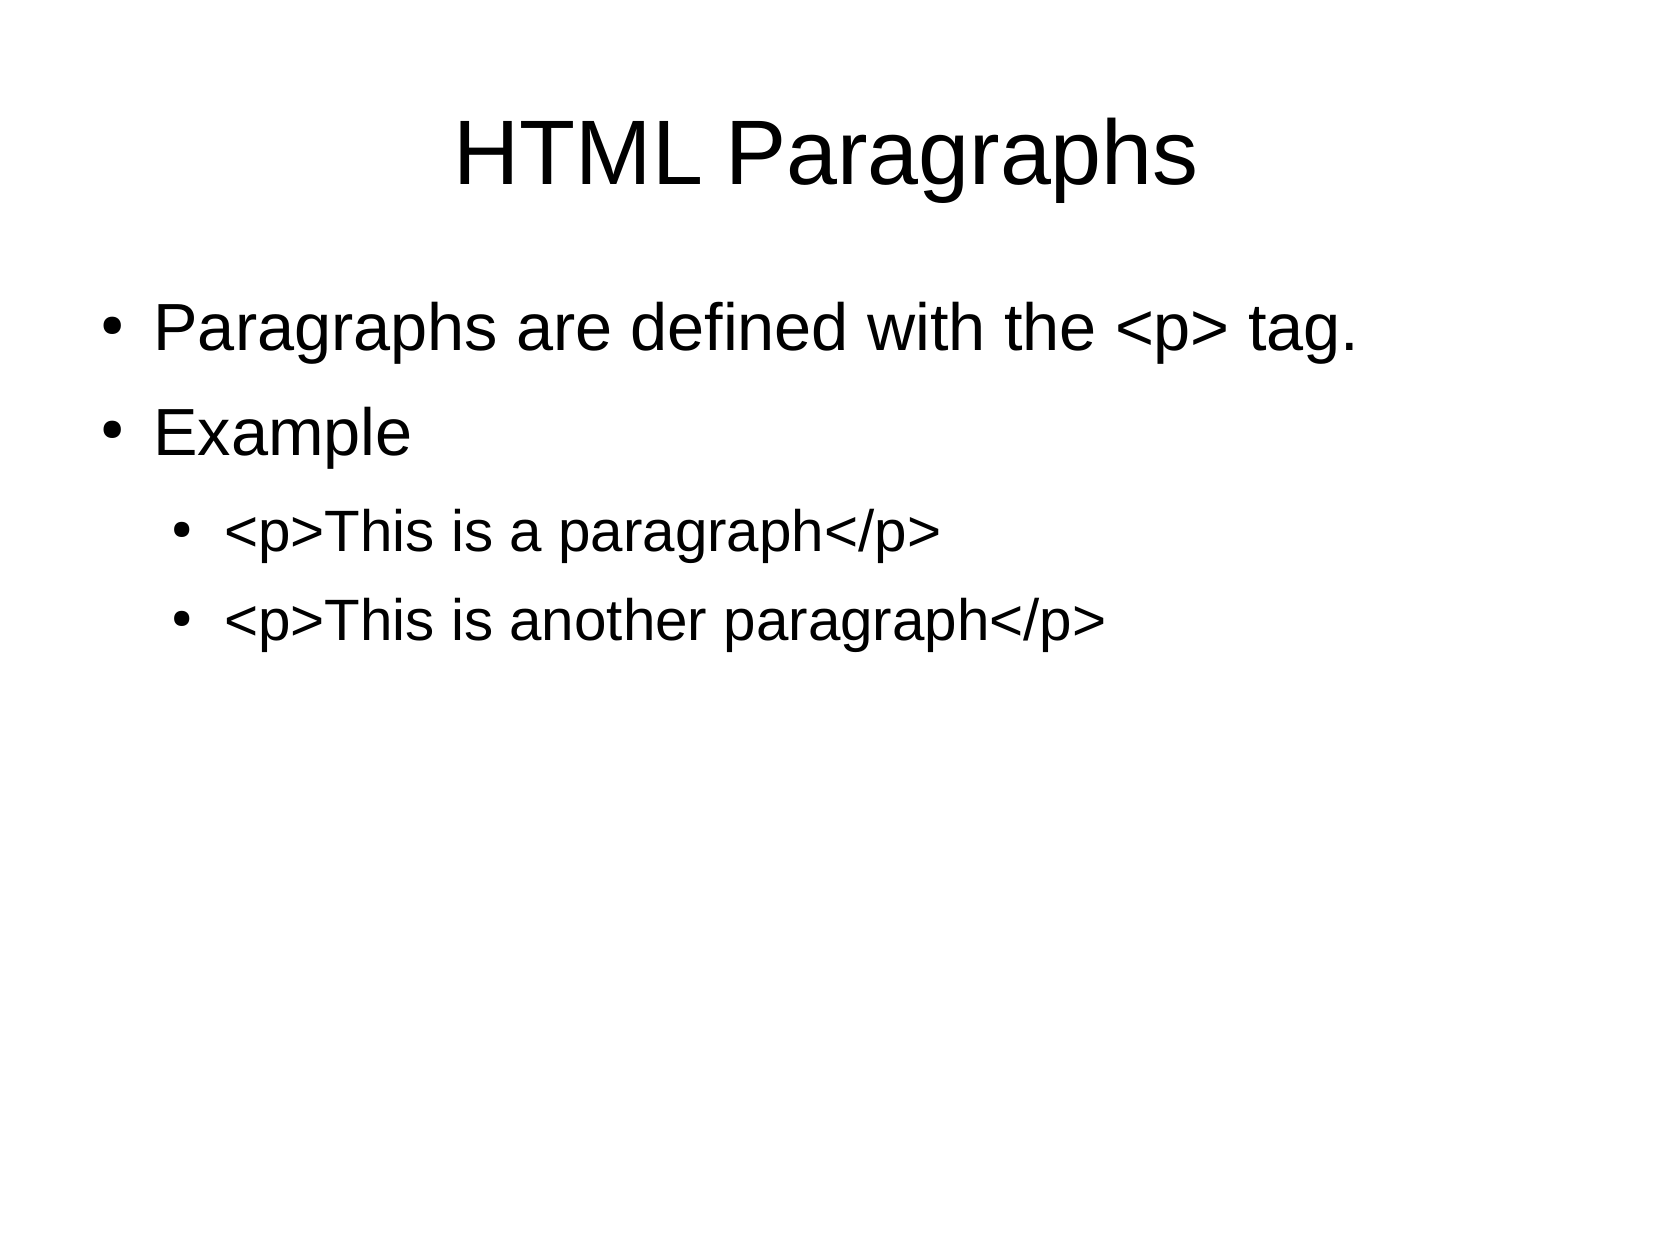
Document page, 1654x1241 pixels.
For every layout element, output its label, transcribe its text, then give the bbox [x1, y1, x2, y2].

list Paragraphs are defined with the <p> tag. Example <p>This is a paragraph</p> <p>This is another paragraph</p> [82, 290, 1571, 1109]
title HTML Paragraphs [82, 56, 1571, 250]
